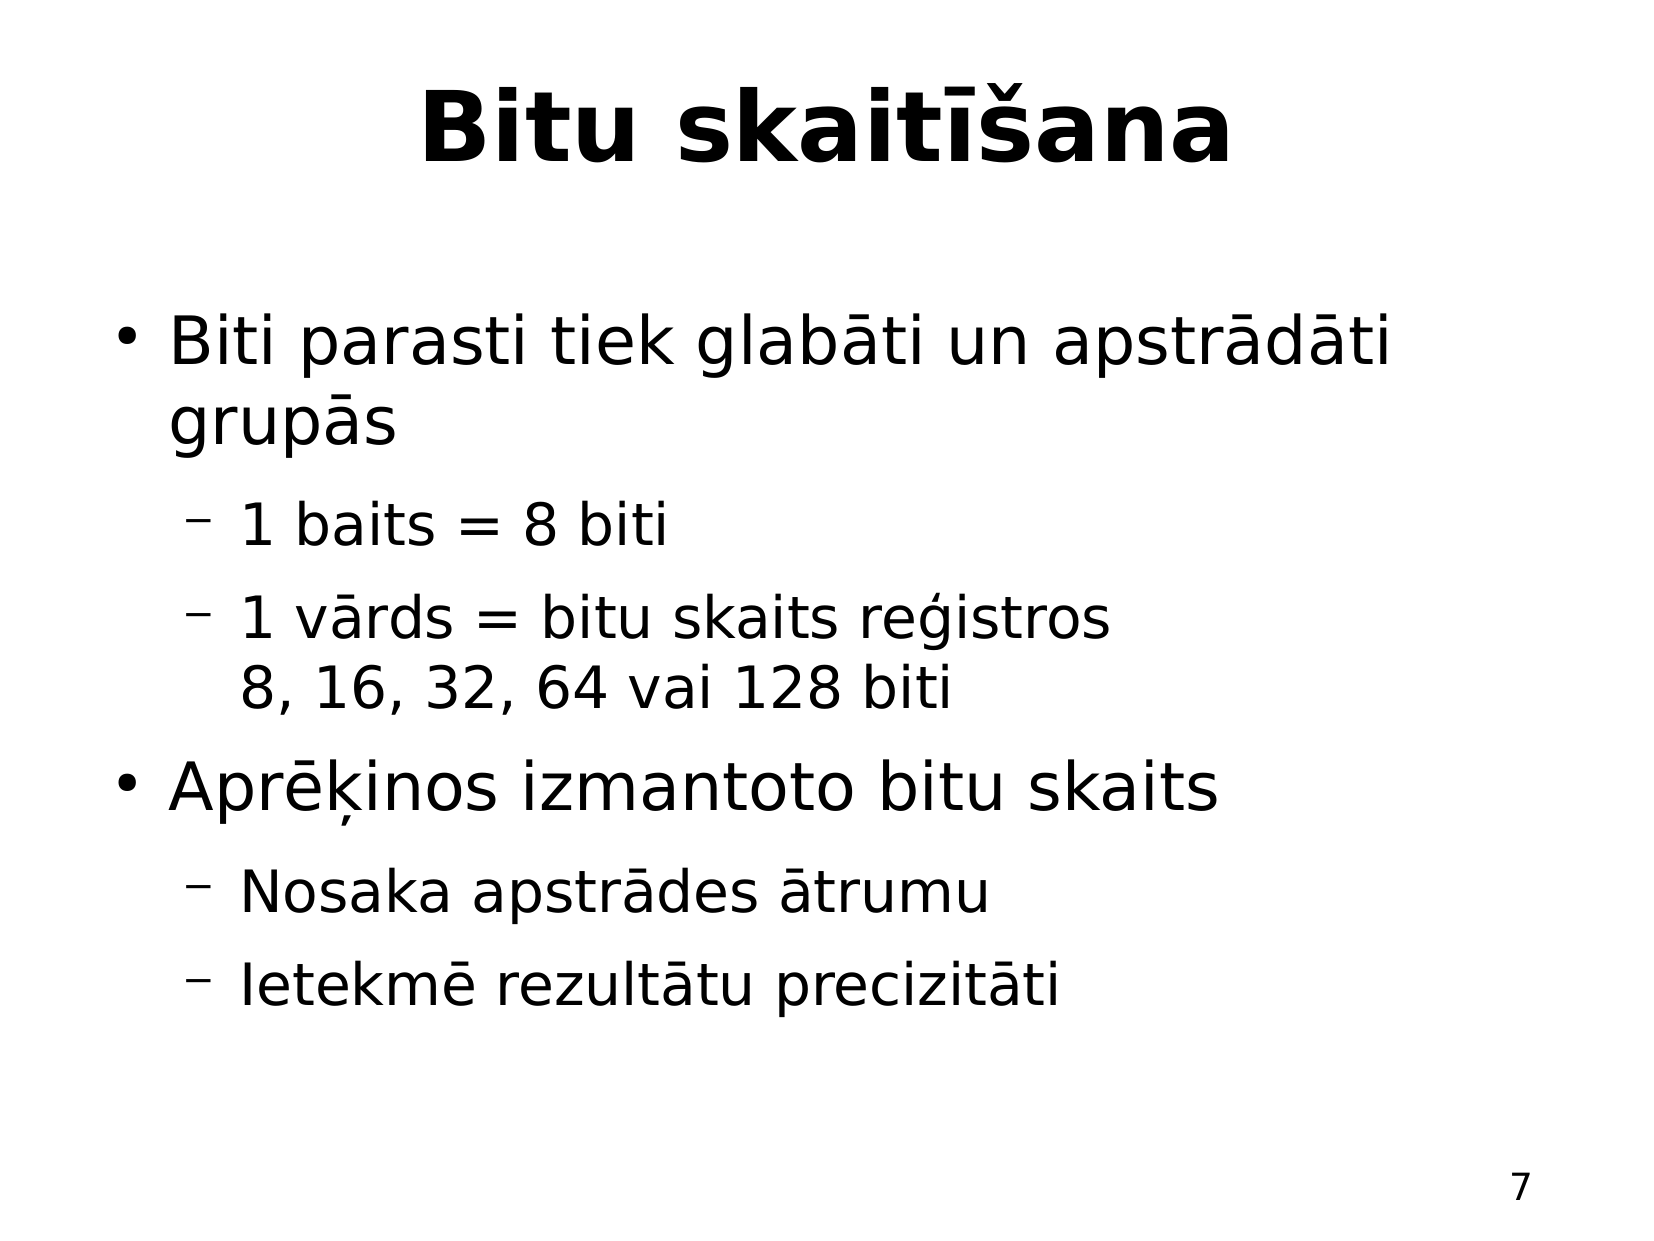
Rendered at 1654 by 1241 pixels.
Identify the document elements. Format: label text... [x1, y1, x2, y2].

list Biti parasti tiek glabāti un apstrādāti grupās 1 baits = 8 biti 1 vārds = bitu skaits reģistros 8, 16, 32, 64 vai 128 biti Aprēķinos izmantoto bitu skaits Nosaka apstrādes ātrumu Ietekmē rezultātu precizitāti [82, 290, 1571, 1140]
title Bitu skaitīšana [82, 49, 1571, 195]
